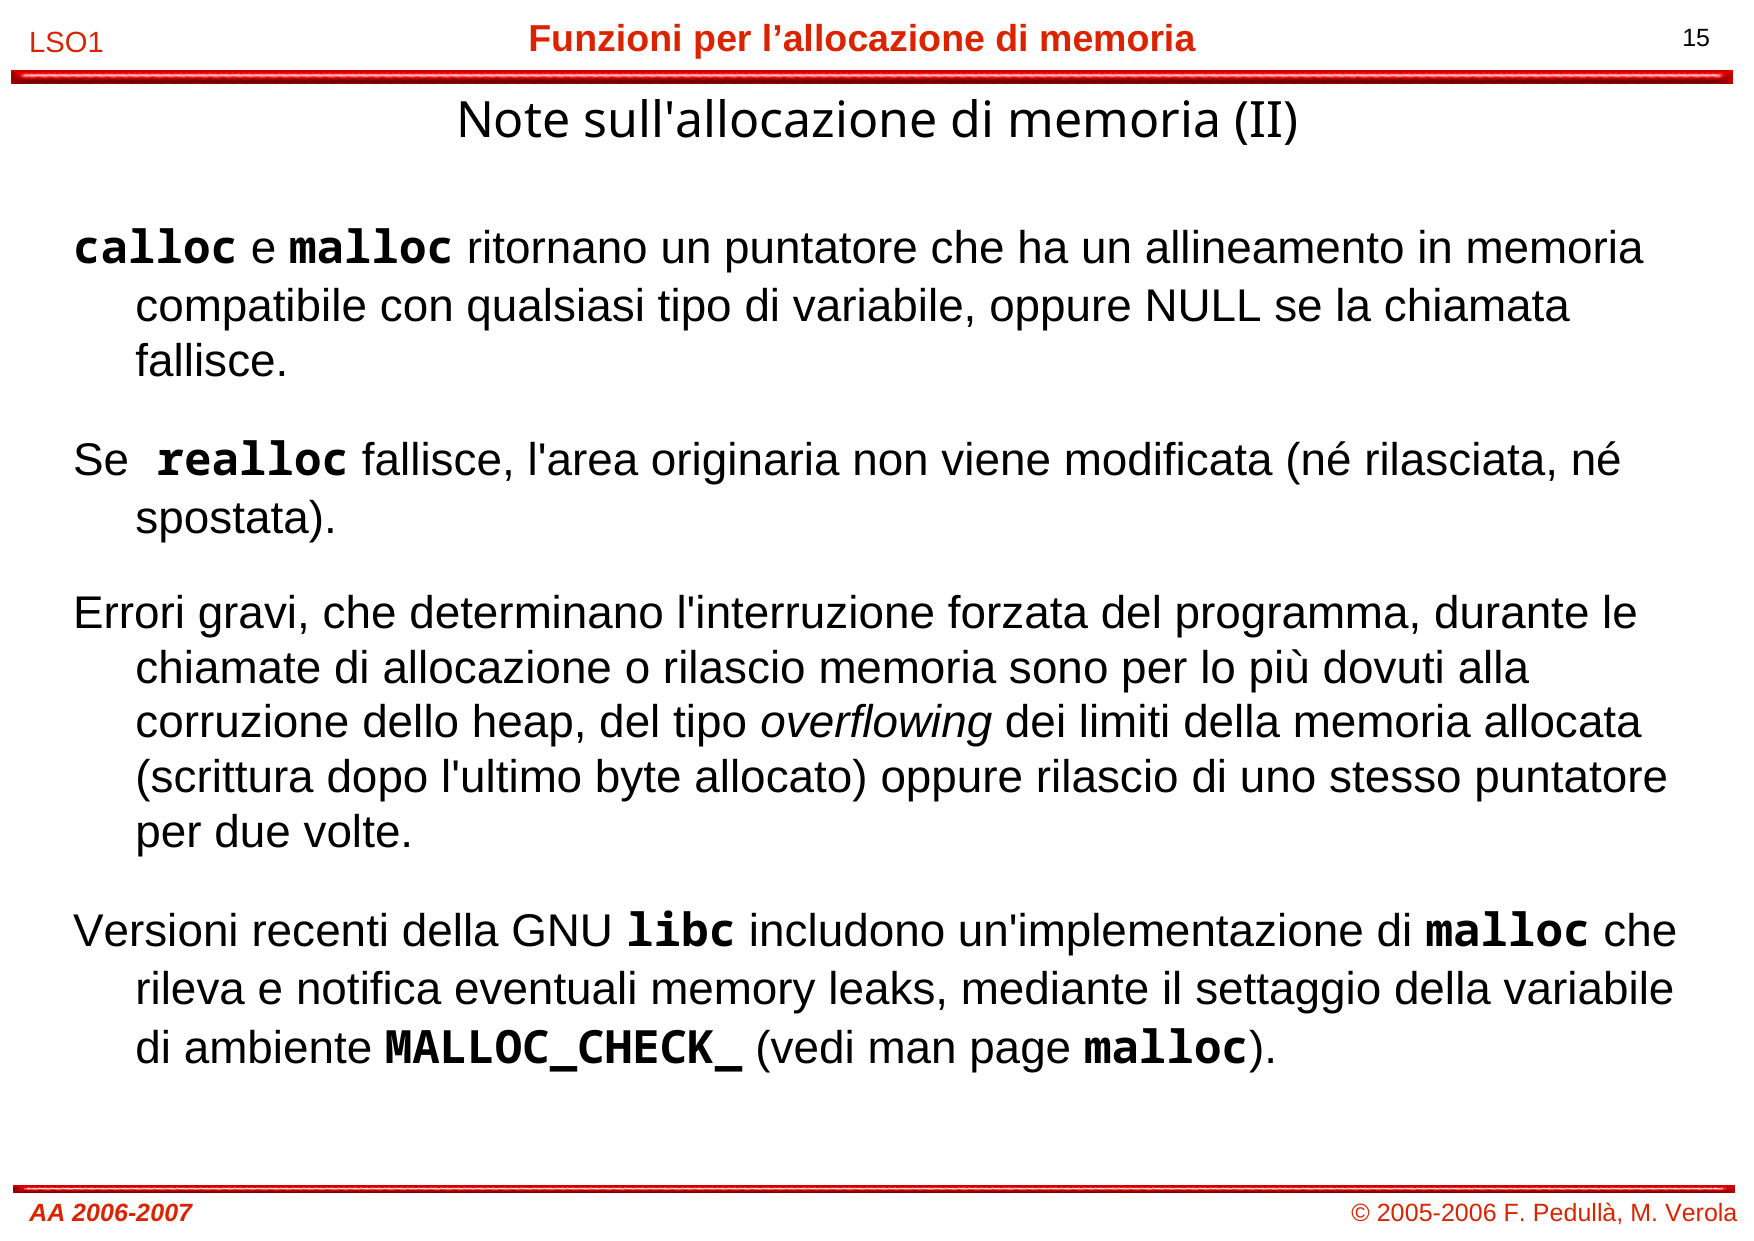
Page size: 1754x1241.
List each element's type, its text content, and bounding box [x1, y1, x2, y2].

picture [13, 1185, 1735, 1193]
title Note sull'allocazione di memoria (II) [379, 72, 1376, 168]
list calloc e malloc ritornano un puntatore che ha un allineamento in memoria compatibile con qualsiasi tipo di variabile, oppure NULL se la chiamata fallisce. Se realloc fallisce, l'area originaria non viene modificata (né rilasciata, né spostata). Errori gravi, che determinano l'interruzione forzata del programma, durante le chiamate di allocazione o rilascio memoria sono per lo più dovuti alla corruzione dello heap, del tipo overflowing dei limiti della memoria allocata (scrittura dopo l'ultimo byte allocato) oppure rilascio di uno stesso puntatore per due volte. Versioni recenti della GNU libc includono un'implementazione di malloc che rileva e notifica eventuali memory leaks, mediante il settaggio della variabile di ambiente MALLOC_CHECK_ (vedi man page malloc). [58, 206, 1696, 1101]
picture [11, 70, 1733, 84]
